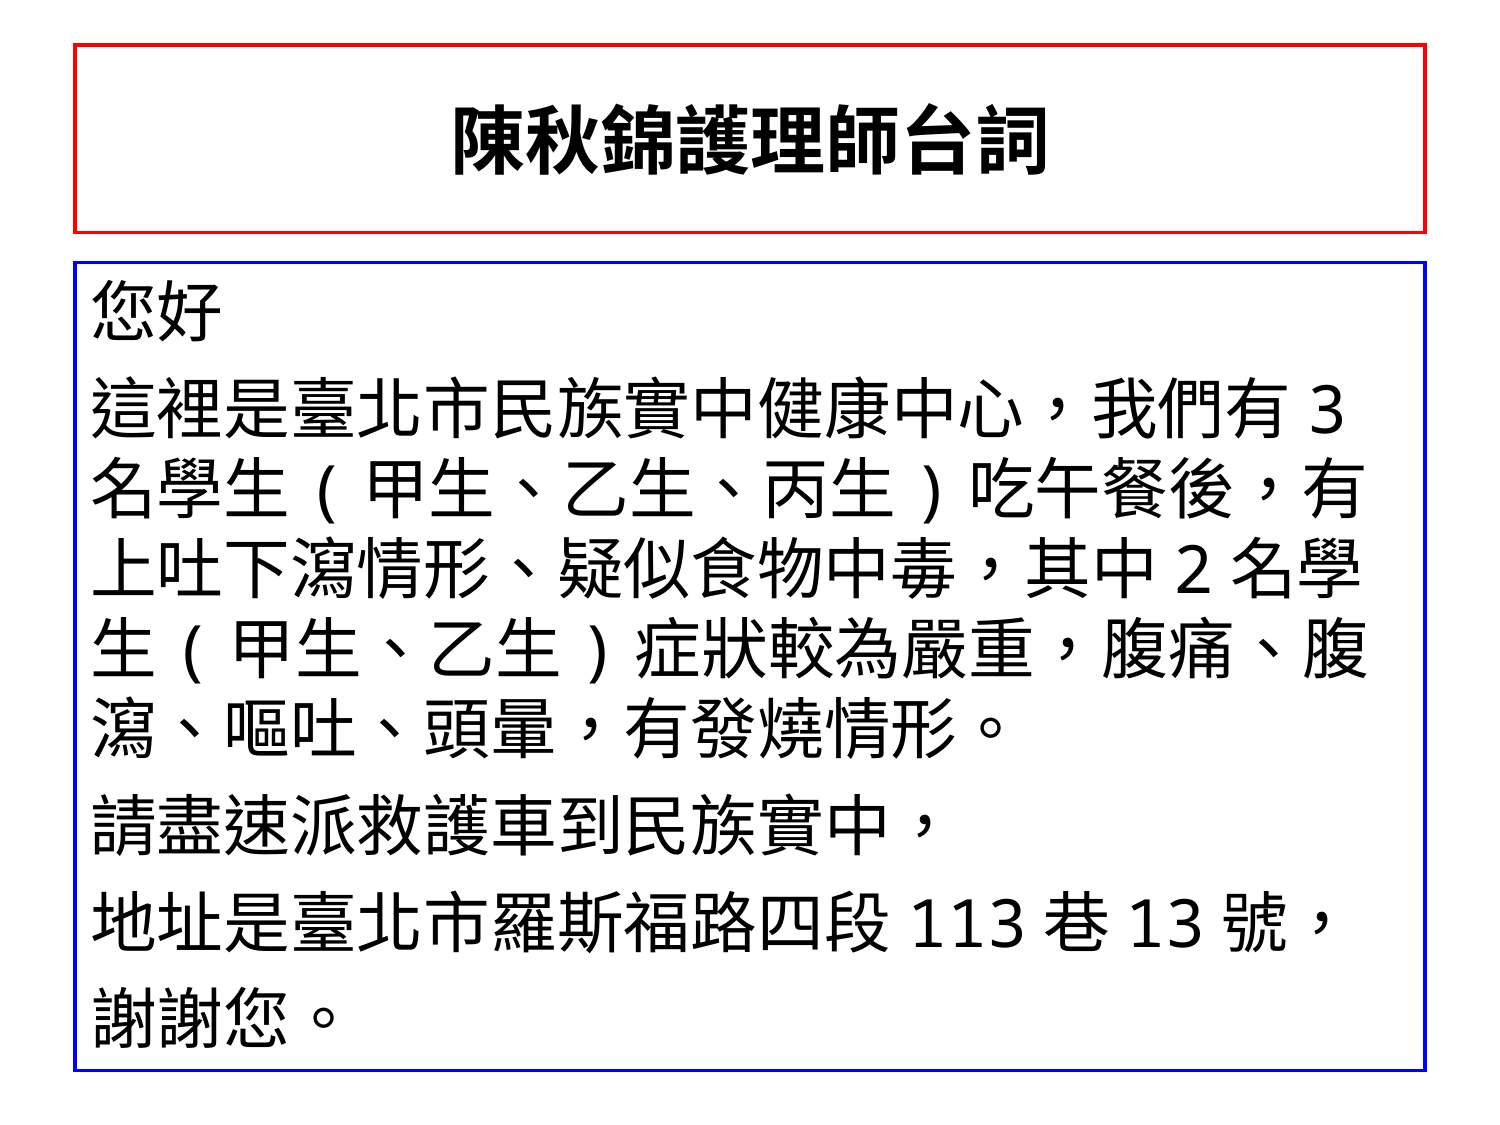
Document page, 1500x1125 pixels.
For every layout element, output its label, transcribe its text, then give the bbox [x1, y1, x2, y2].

list 您好 這裡是臺北市民族實中健康中心，我們有3名學生(甲生、乙生、丙生)吃午餐後，有上吐下瀉情形、疑似食物中毒，其中2名學生(甲生、乙生)症狀較為嚴重，腹痛、腹瀉、嘔吐、頭暈，有發燒情形。 請盡速派救護車到民族實中， 地址是臺北市羅斯福路四段113巷13號， 謝謝您。 [75, 262, 1426, 1071]
title 陳秋錦護理師台詞 [75, 45, 1426, 233]
